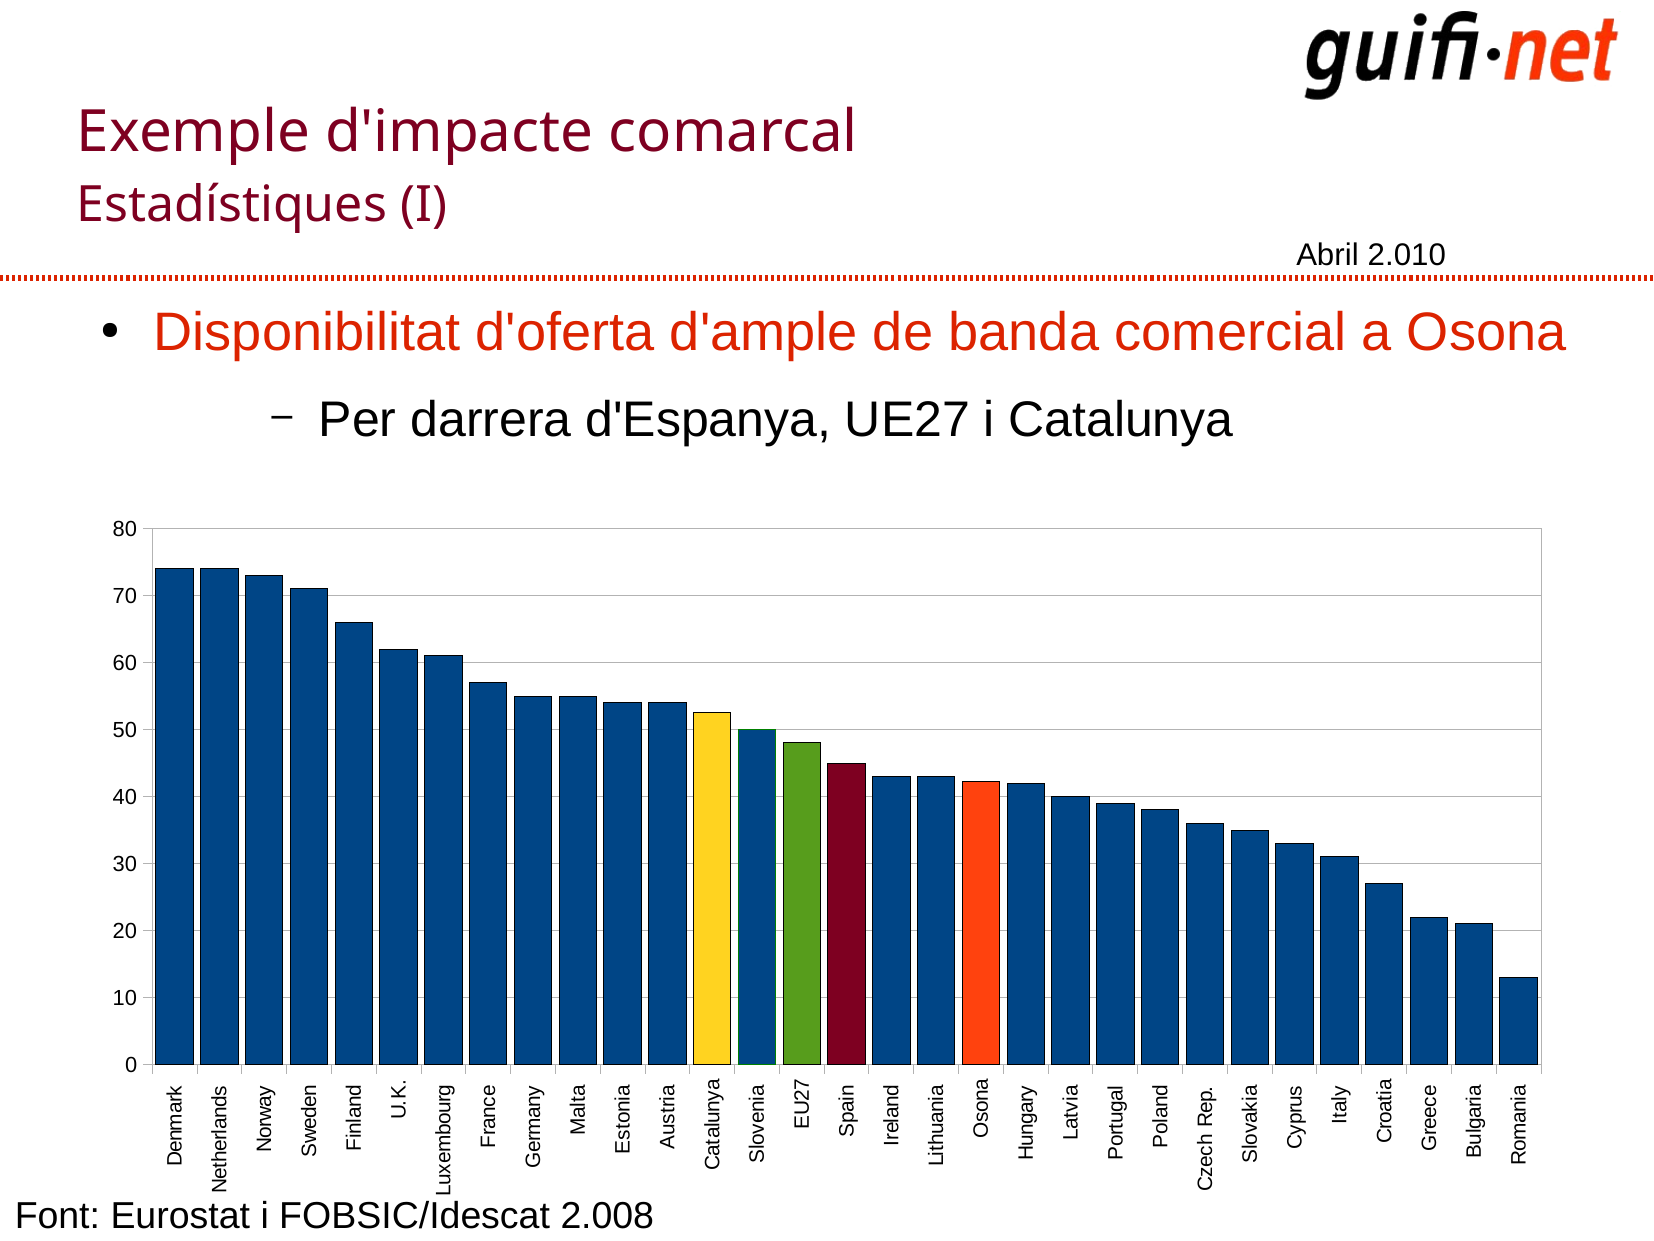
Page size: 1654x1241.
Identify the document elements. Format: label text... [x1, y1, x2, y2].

text_box Font: Eurostat i FOBSIC/Idescat 2.008 [0, 1187, 671, 1241]
chart [82, 692, 1571, 1211]
list Disponibilitat d'oferta d'ample de banda comercial a Osona Per darrera d'Espanya, UE27 i Catalunya [82, 301, 1571, 692]
title Exemple d'impacte comarcal Estadístiques (I) [76, 59, 1093, 267]
picture [1299, 11, 1625, 101]
